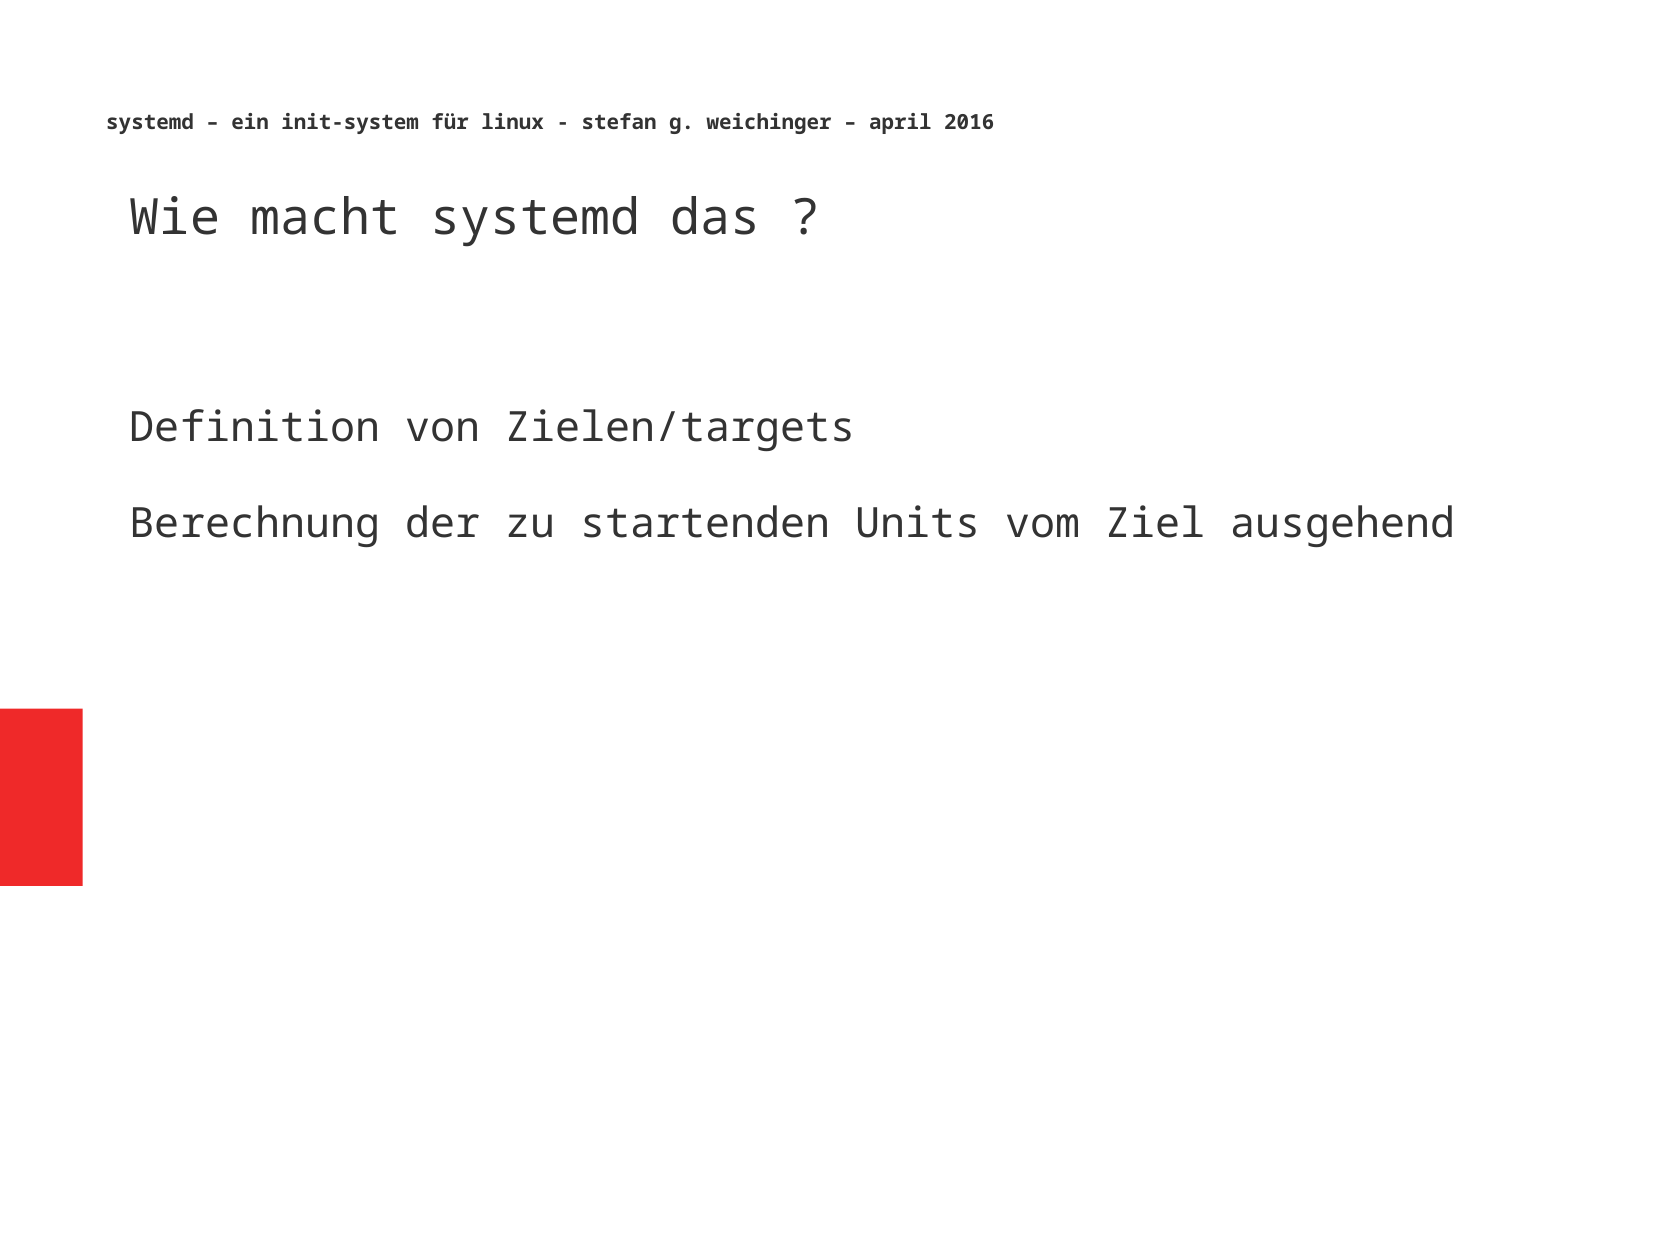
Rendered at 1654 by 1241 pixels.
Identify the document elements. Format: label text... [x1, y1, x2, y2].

list Wie macht systemd das ? Definition von Zielen/targets Berechnung der zu startenden Units vom Ziel ausgehend [129, 181, 1536, 1111]
title systemd – ein init-system für linux - stefan g. weichinger – april 2016 [106, 59, 1512, 184]
